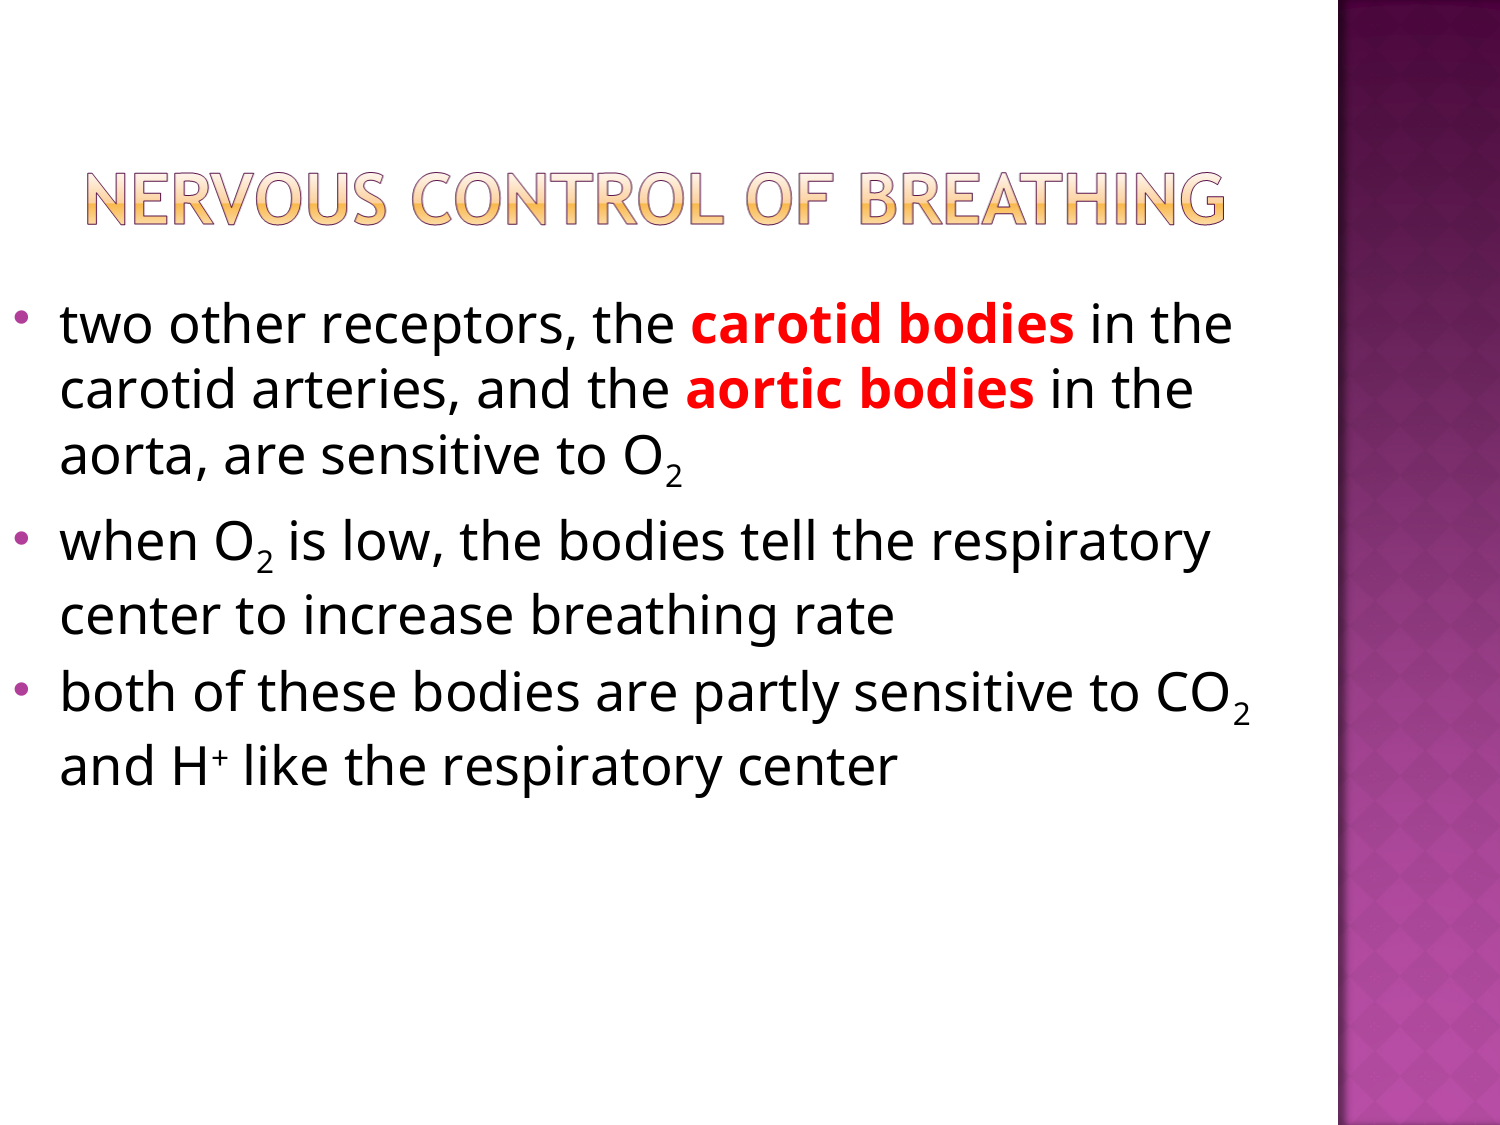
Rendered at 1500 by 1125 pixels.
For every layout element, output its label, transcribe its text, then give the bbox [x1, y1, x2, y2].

picture [1337, 0, 1500, 1125]
text_box [40, 52, 1270, 241]
list two other receptors, the carotid bodies in the carotid arteries, and the aortic bodies in the aorta, are sensitive to O2 when O2 is low, the bodies tell the respiratory center to increase breathing rate both of these bodies are partly sensitive to CO2 and H+ like the respiratory center [0, 281, 1351, 1079]
